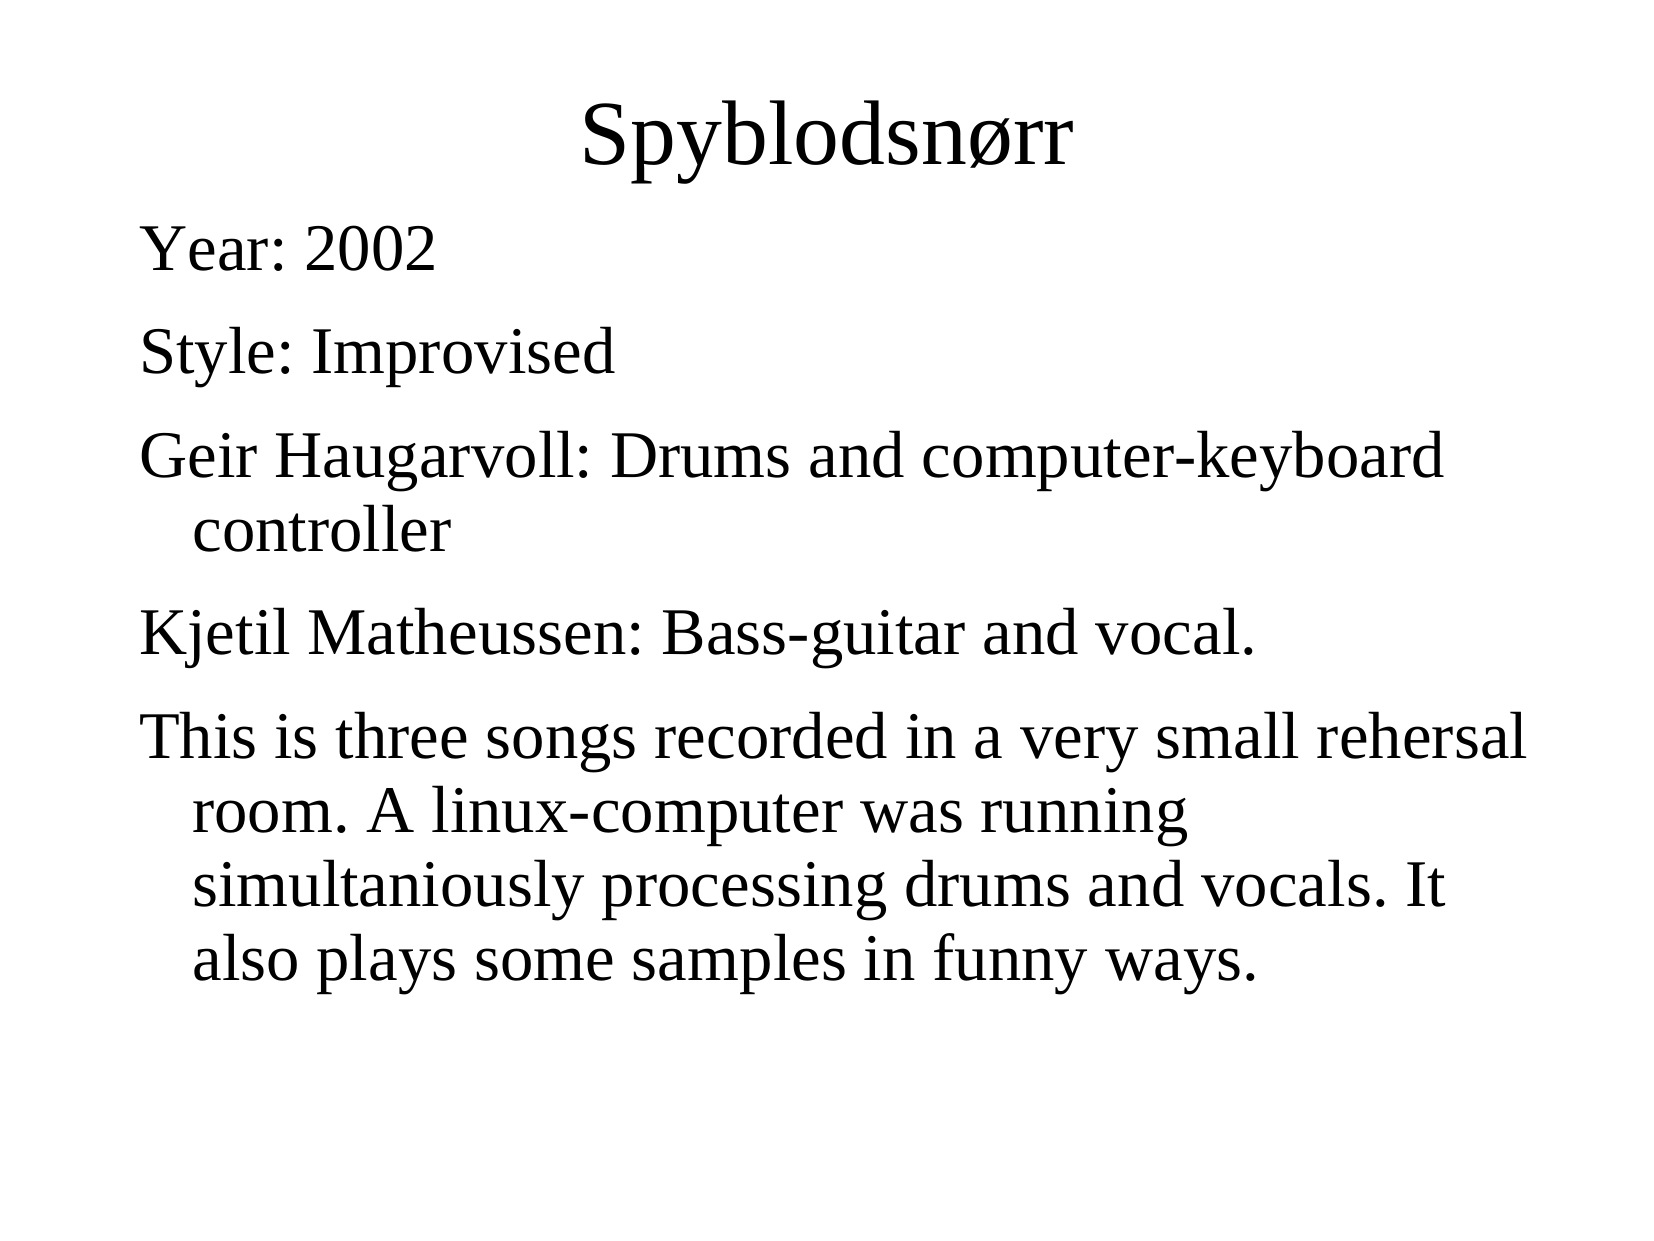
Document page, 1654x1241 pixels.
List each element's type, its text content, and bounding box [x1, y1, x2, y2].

list Year: 2002 Style: Improvised Geir Haugarvoll: Drums and computer-keyboard controller Kjetil Matheussen: Bass-guitar and vocal. This is three songs recorded in a very small rehersal room. A linux-computer was running simultaniously processing drums and vocals. It also plays some samples in funny ways. [121, 210, 1534, 1241]
title Spyblodsnørr [121, 52, 1534, 210]
